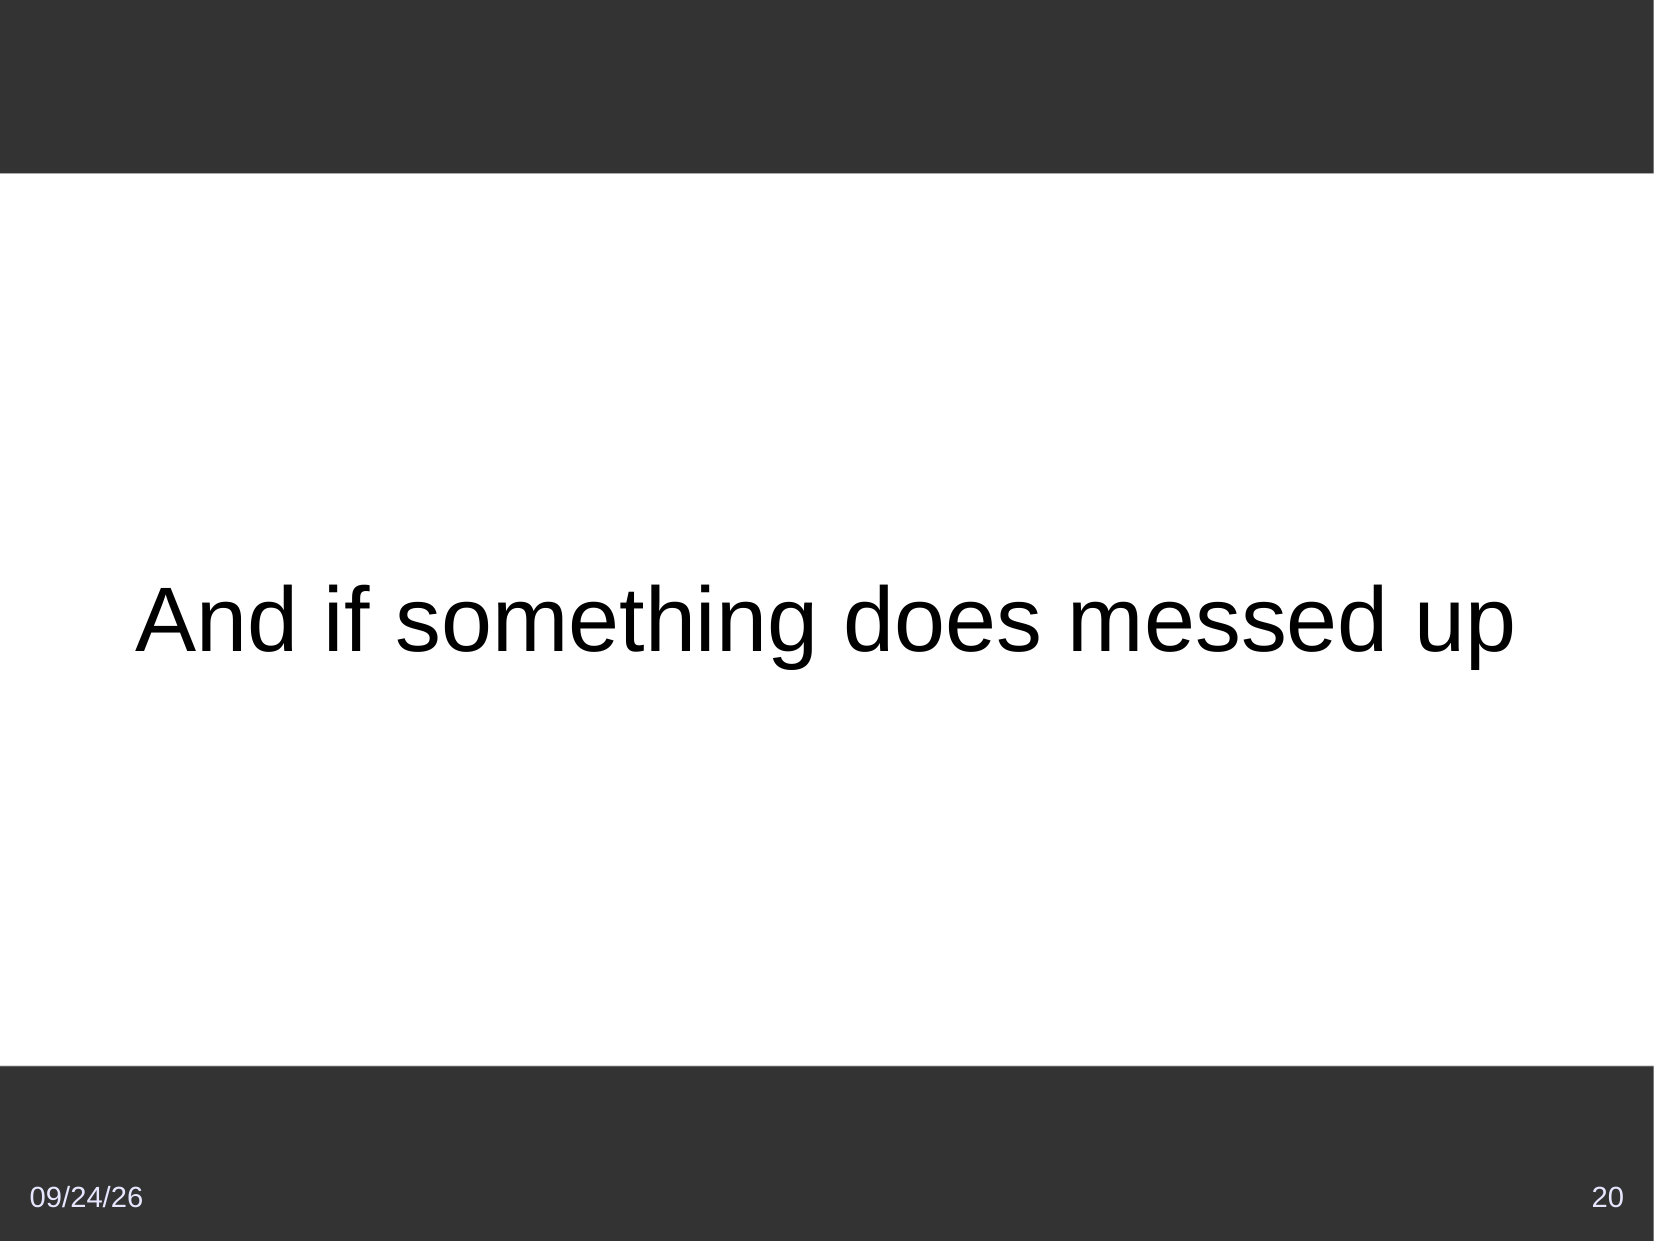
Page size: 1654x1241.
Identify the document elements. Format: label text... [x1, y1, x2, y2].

picture [0, 0, 1654, 1241]
subtitle And if something does messed up [29, 214, 1625, 1027]
